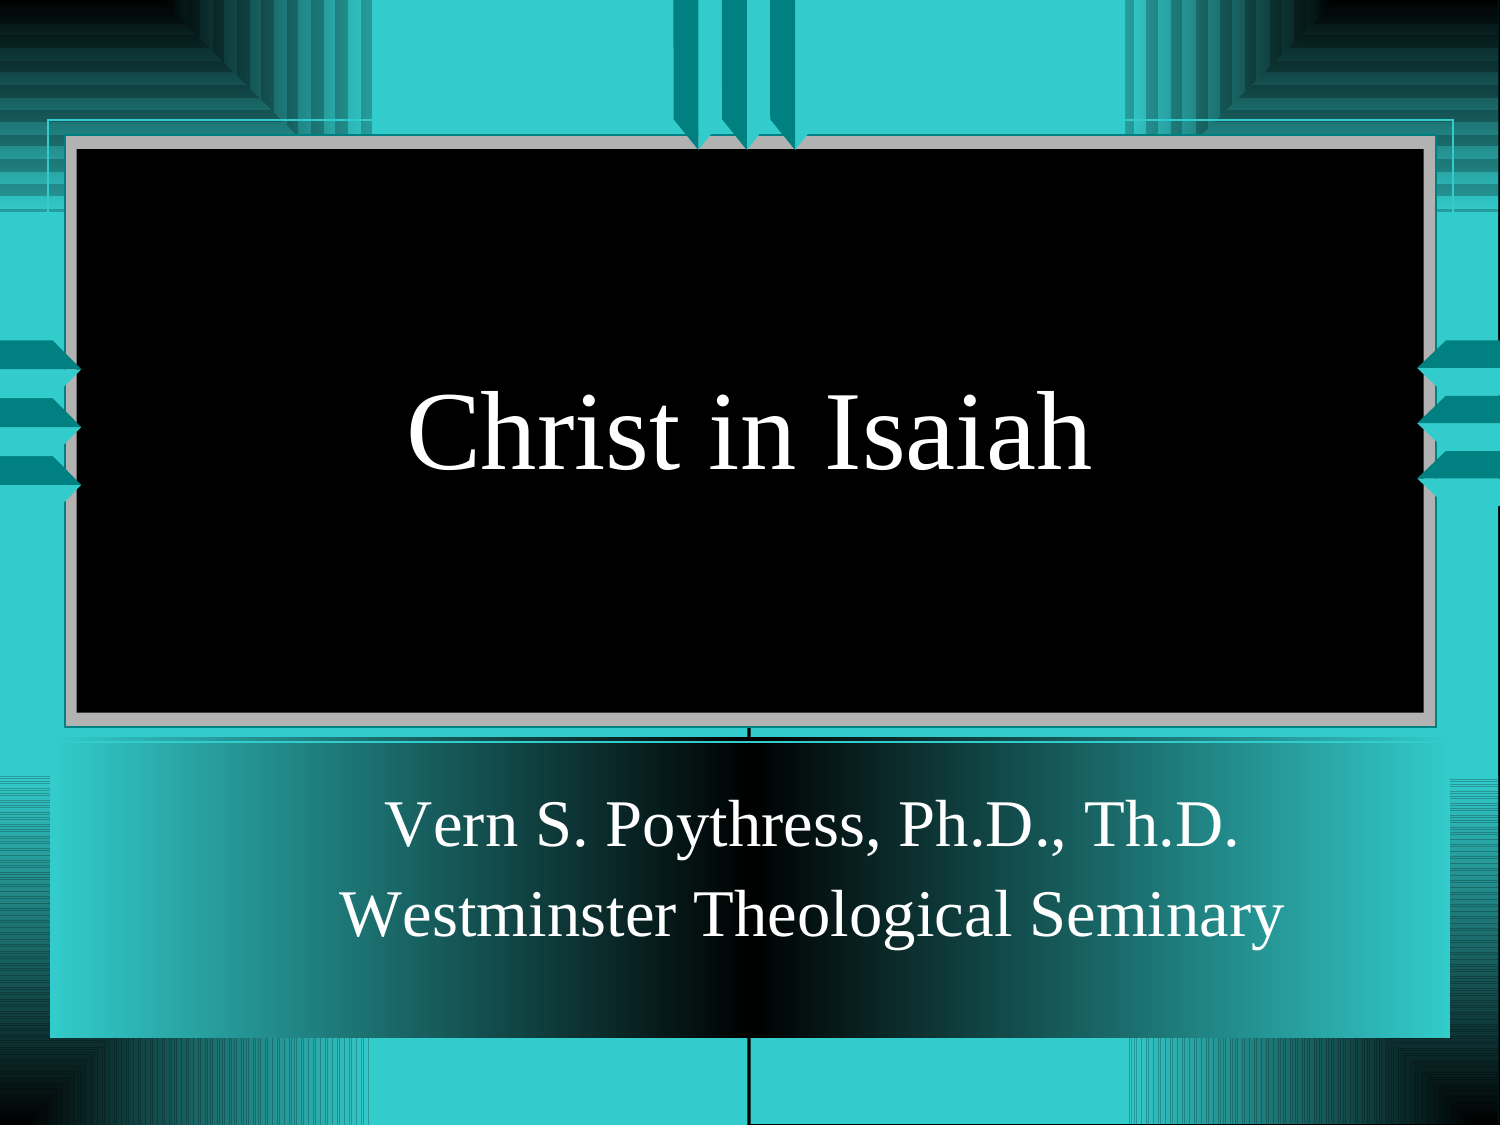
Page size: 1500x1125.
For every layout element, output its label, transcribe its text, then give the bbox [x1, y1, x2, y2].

title Christ in Isaiah [112, 337, 1388, 526]
subtitle Vern S. Poythress, Ph.D., Th.D. Westminster Theological Seminary [188, 725, 1438, 1013]
